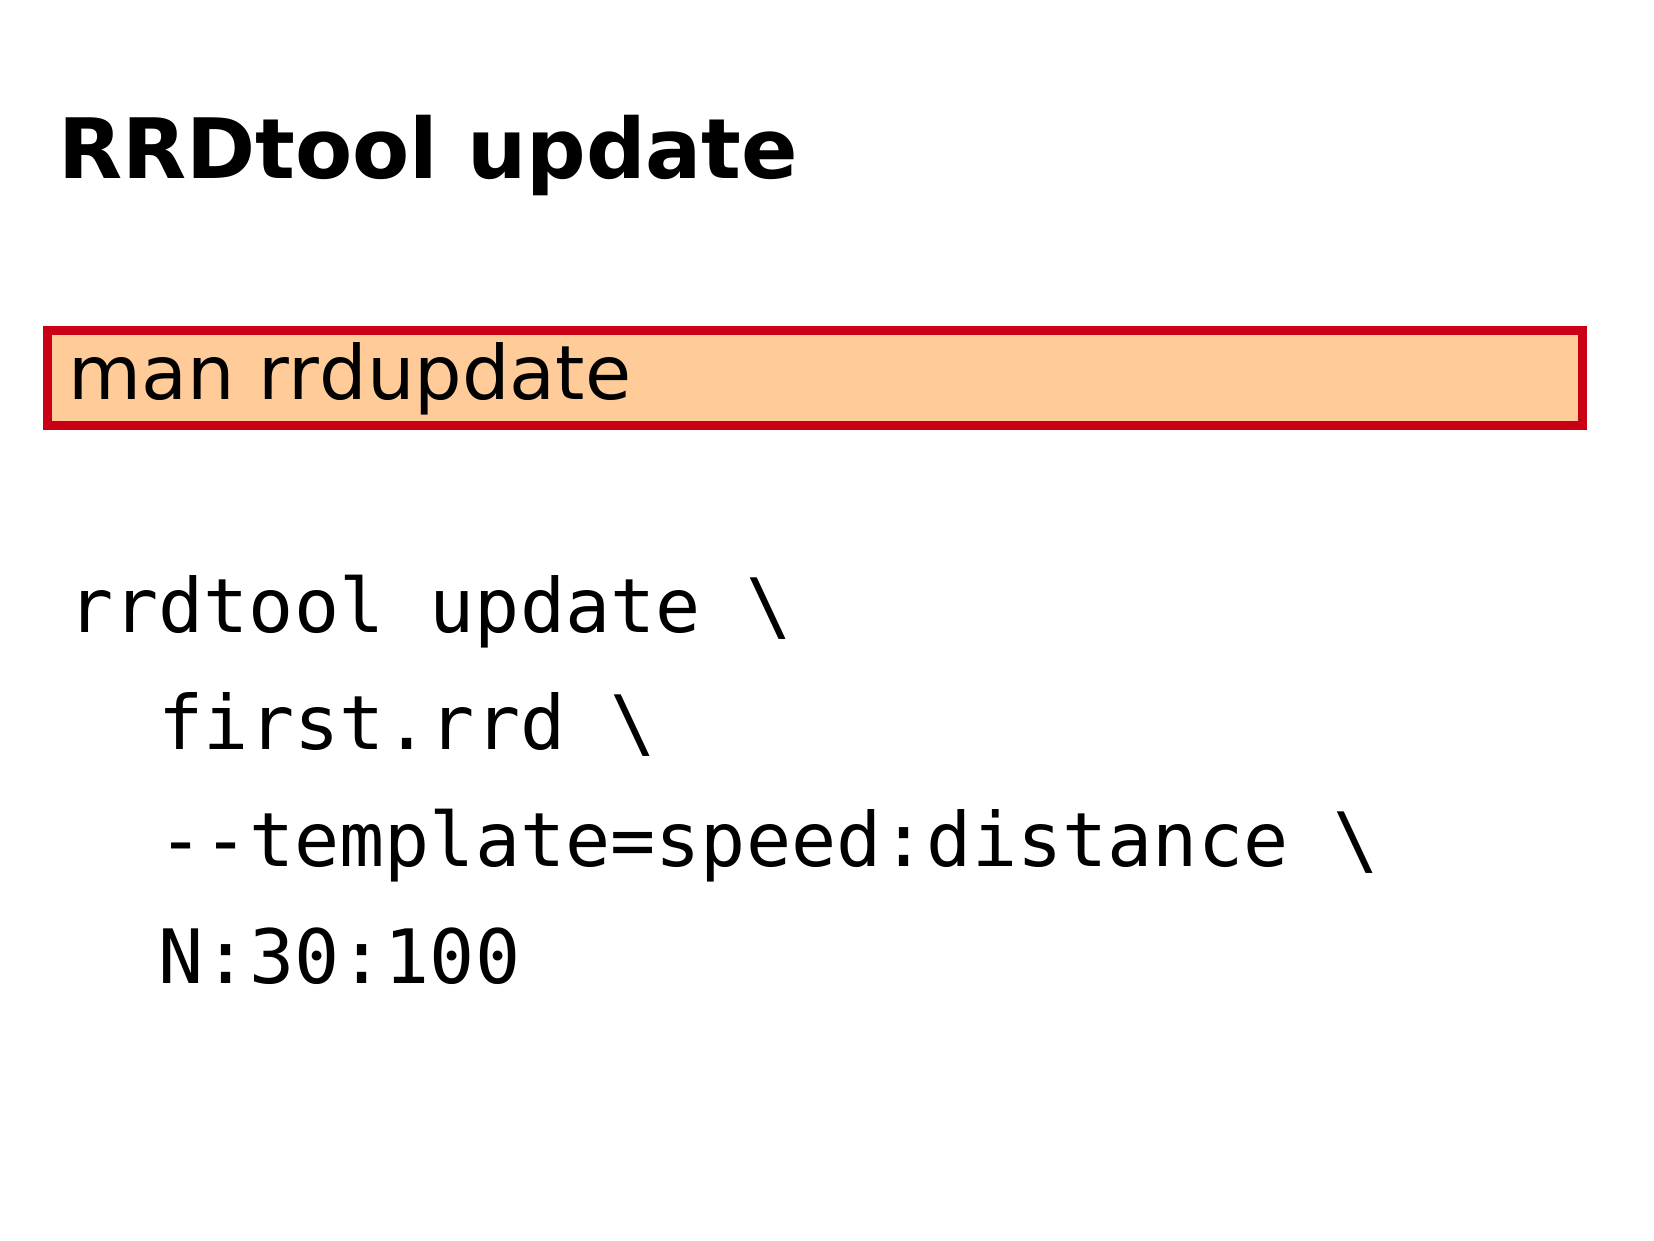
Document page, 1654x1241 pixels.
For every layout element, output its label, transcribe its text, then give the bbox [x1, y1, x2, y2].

text_box [1571, 330, 1583, 426]
title RRDtool update [59, 75, 1607, 225]
list man rrdupdate rrdtool update \ first.rrd \ --template=speed:distance \ N:30:100 [50, 329, 1571, 1099]
